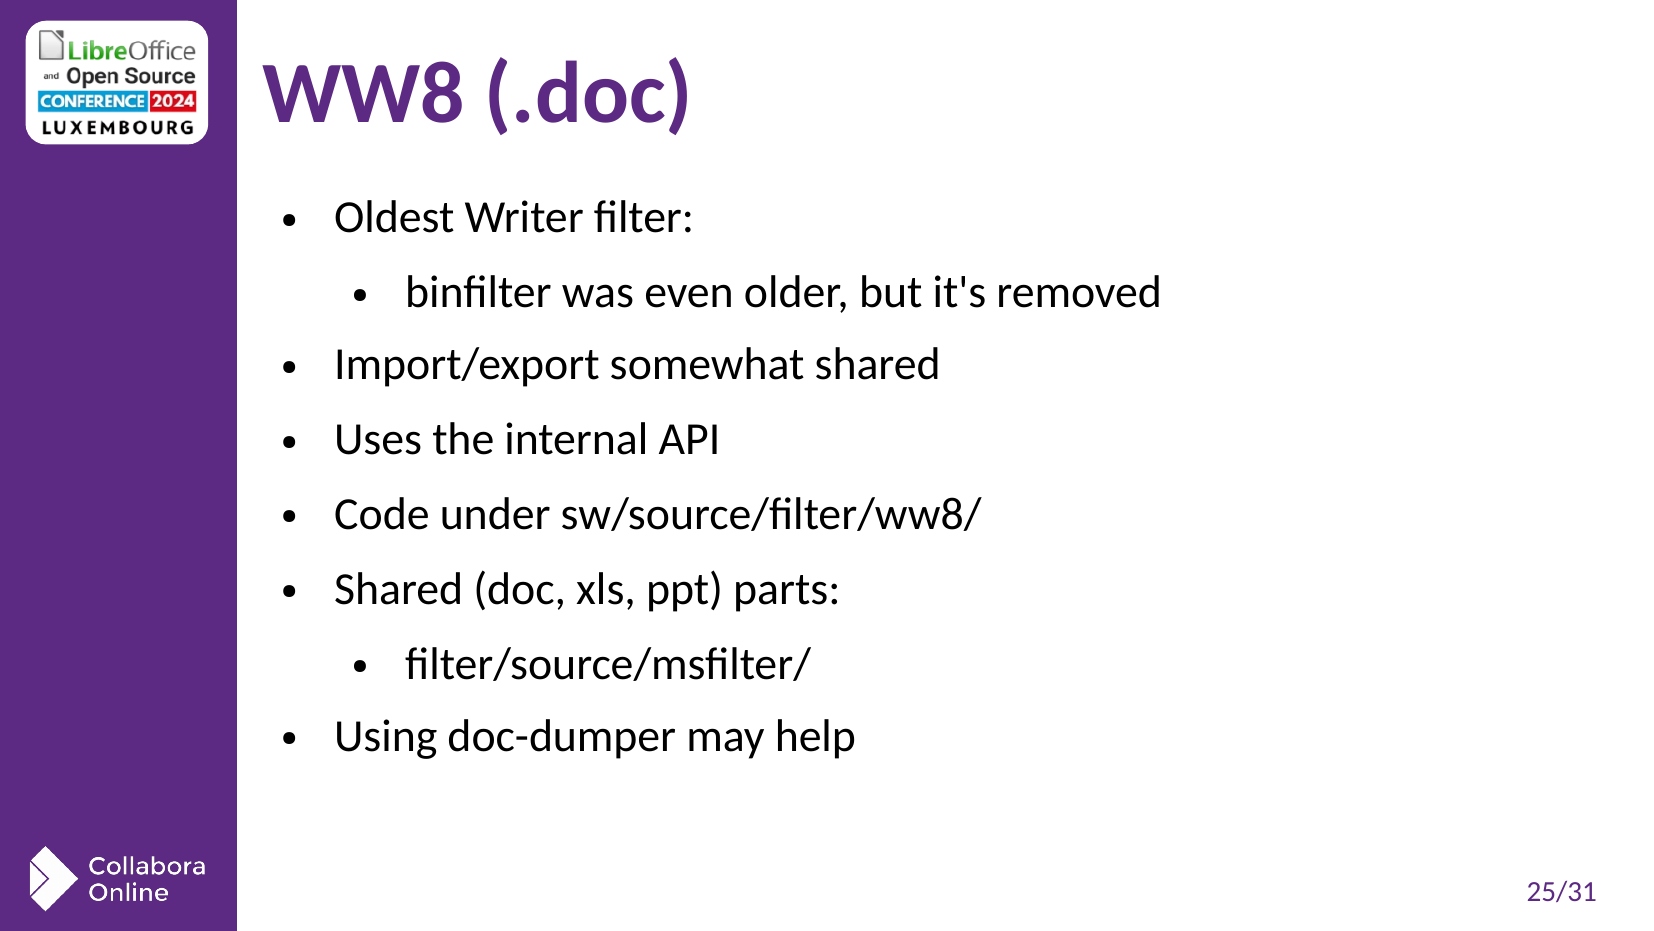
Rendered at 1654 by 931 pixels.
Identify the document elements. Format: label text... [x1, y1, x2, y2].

list Oldest Writer filter: binfilter was even older, but it's removed Import/export somewhat shared Uses the internal API Code under sw/source/filter/ww8/ Shared (doc, xls, ppt) parts: filter/source/msfilter/ Using doc-dumper may help [263, 187, 1605, 856]
picture [34, 26, 200, 139]
title WW8 (.doc) [262, 13, 1644, 145]
picture [25, 841, 209, 916]
